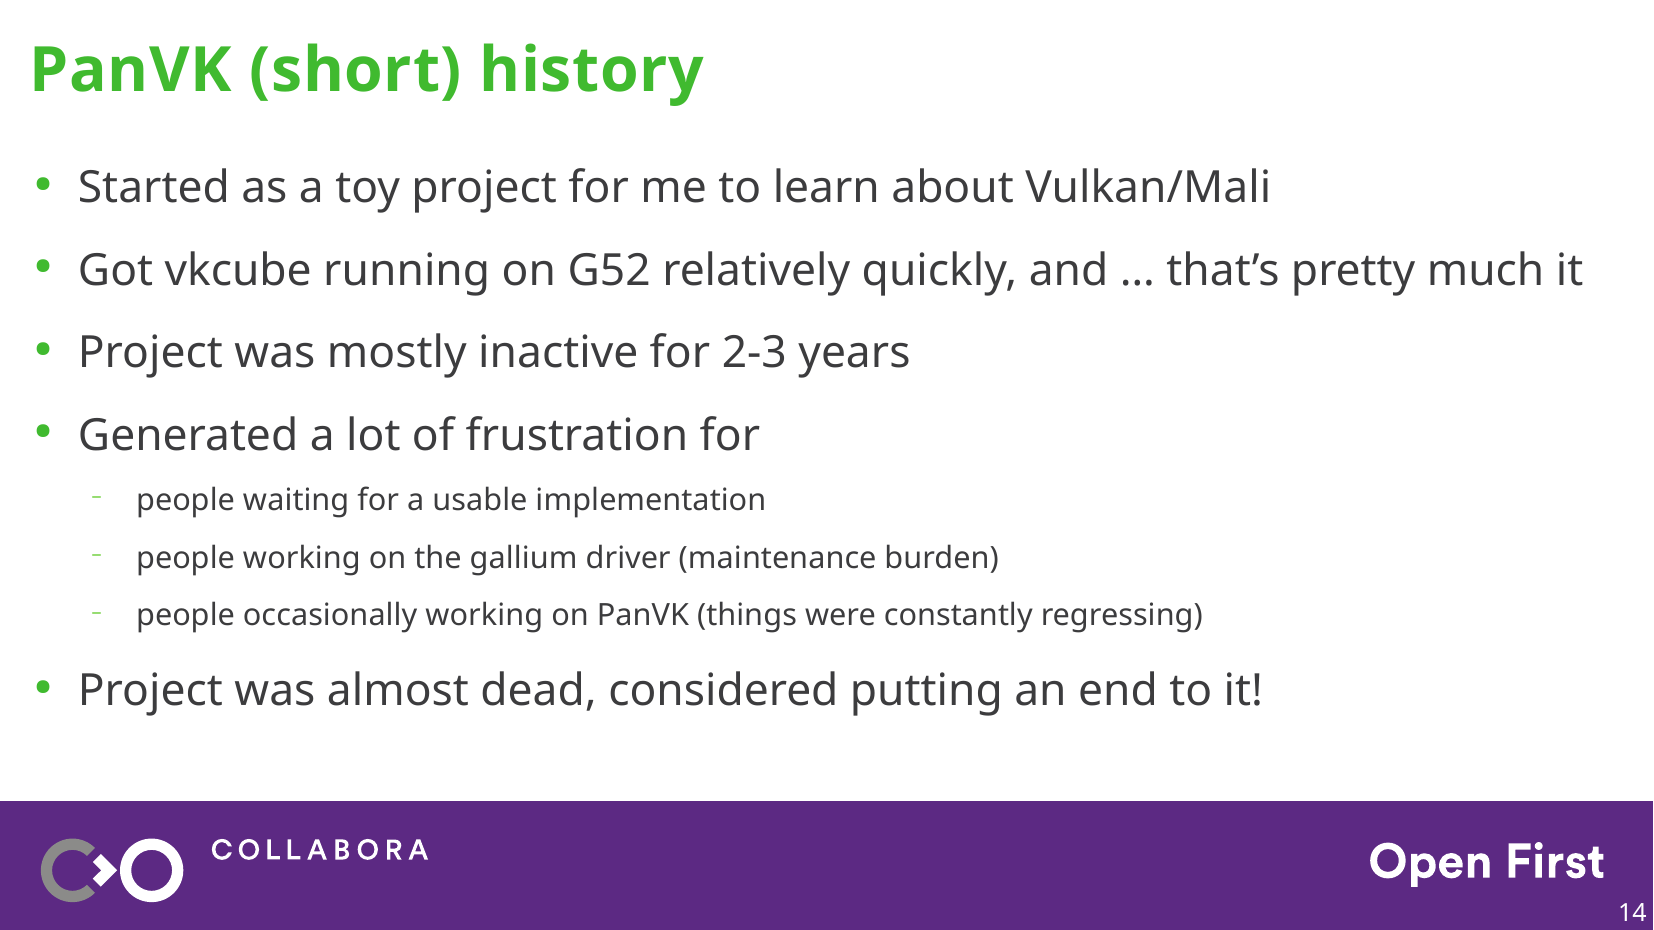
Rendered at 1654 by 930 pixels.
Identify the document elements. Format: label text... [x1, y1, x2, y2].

title PanVK (short) history [29, 28, 1602, 131]
list Started as a toy project for me to learn about Vulkan/Mali Got vkcube running on G52 relatively quickly, and … that’s pretty much it Project was mostly inactive for 2-3 years Generated a lot of frustration for people waiting for a usable implementation people working on the gallium driver (maintenance burden) people occasionally working on PanVK (things were constantly regressing) Project was almost dead, considered putting an end to it! [19, 131, 1607, 775]
